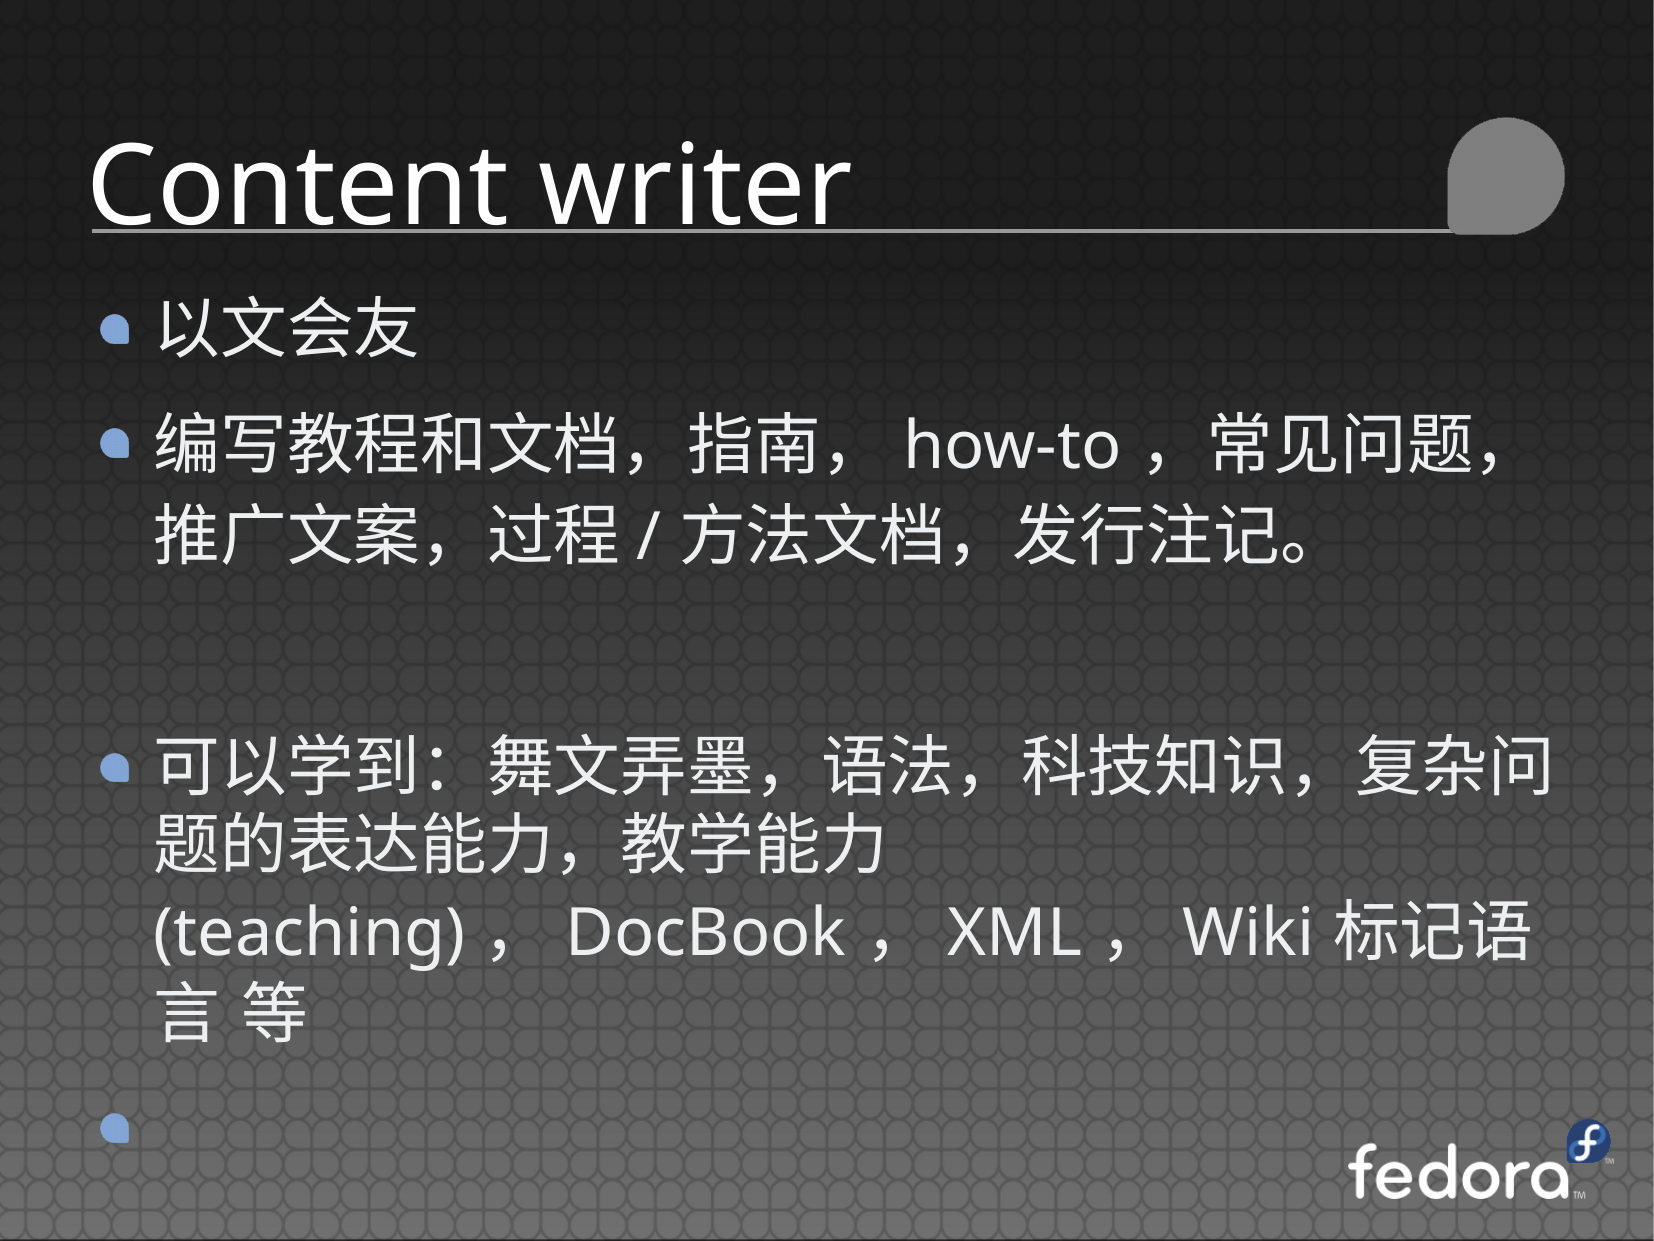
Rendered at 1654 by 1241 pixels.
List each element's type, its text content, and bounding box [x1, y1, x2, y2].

title Content writer [86, 112, 1576, 249]
list 以文会友 编写教程和文档，指南，how-to，常见问题，推广文案，过程/方法文档，发行注记。 可以学到：舞文弄墨，语法，科技知识，复杂问题的表达能力，教学能力(teaching)，DocBook，XML，Wiki标记语言 等 [82, 290, 1571, 1109]
picture [0, 0, 1654, 1241]
